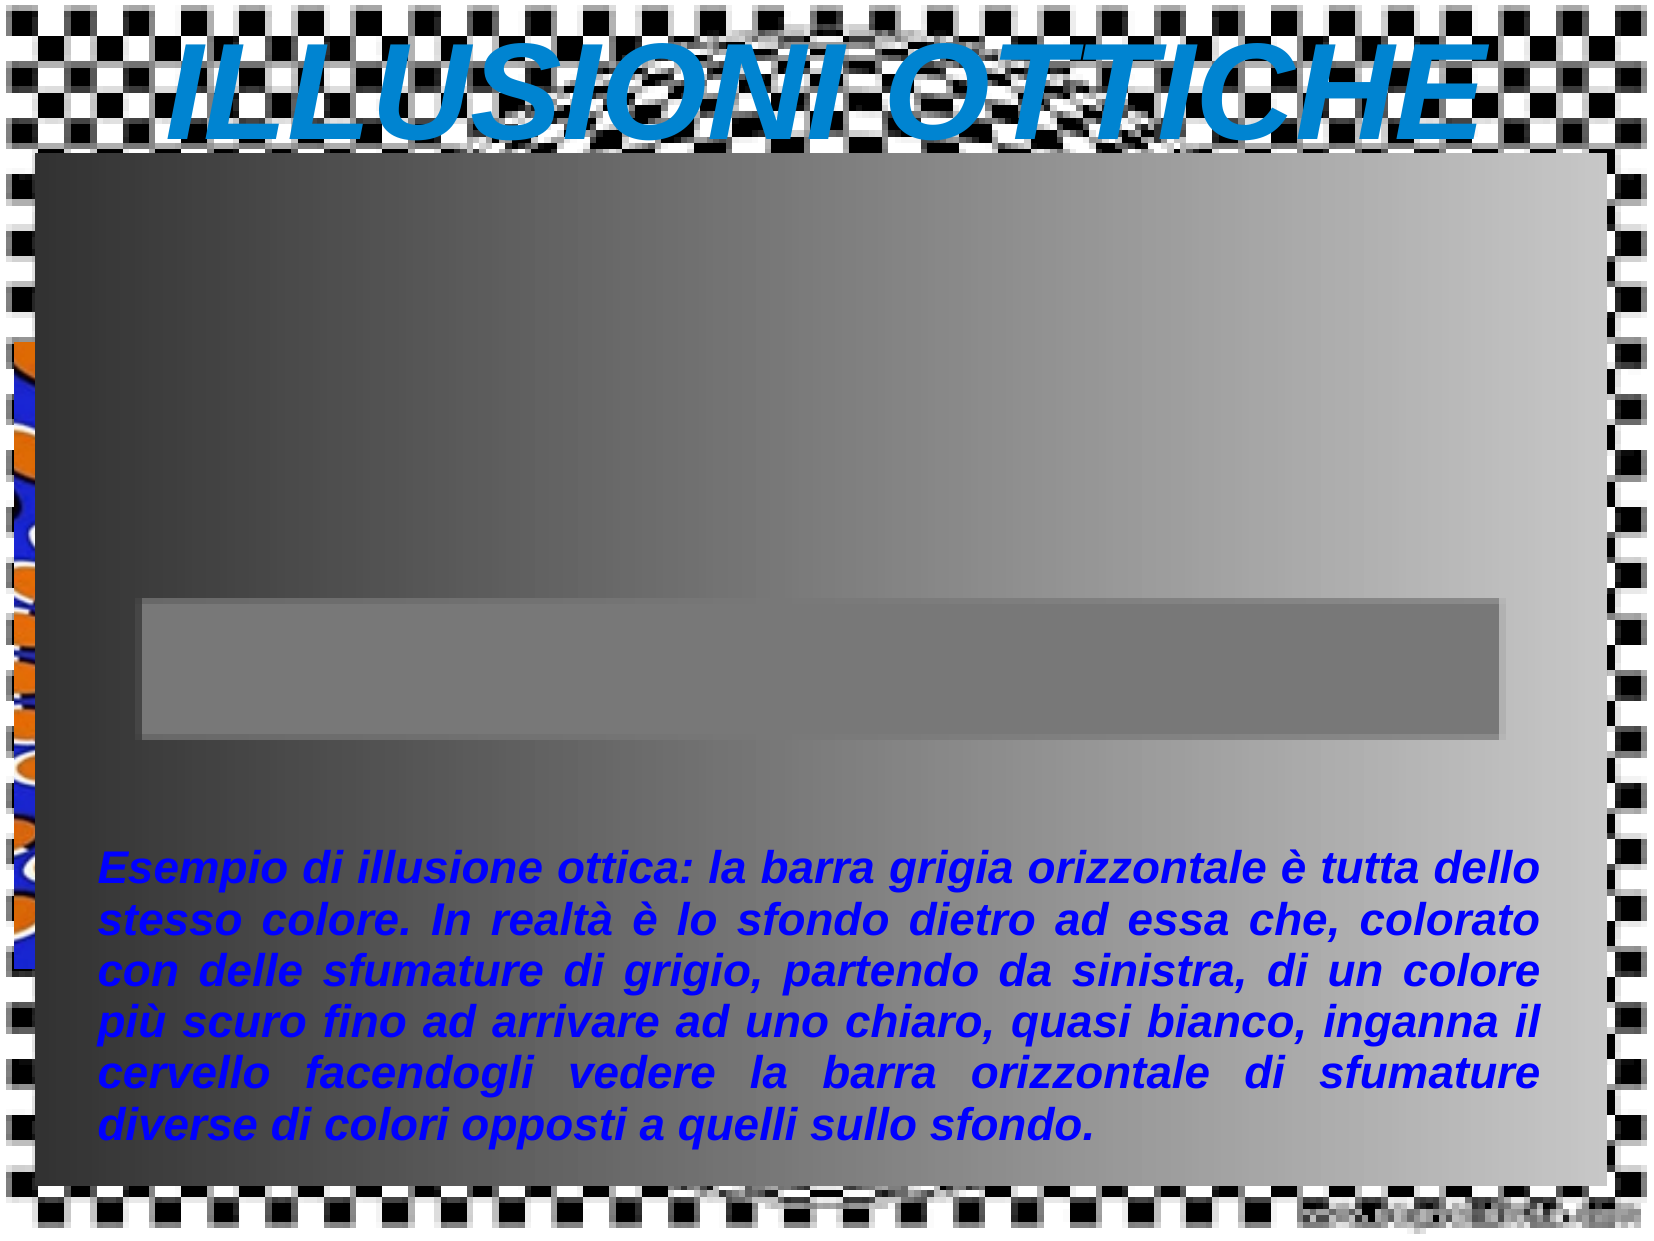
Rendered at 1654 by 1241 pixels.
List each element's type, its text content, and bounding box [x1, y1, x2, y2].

text_box Esempio di illusione ottica: la barra grigia orizzontale è tutta dello stesso colore. In realtà è lo sfondo dietro ad essa che, colorato con delle sfumature di grigio, partendo da sinistra, di un colore più scuro fino ad arrivare ad uno chiaro, quasi bianco, inganna il cervello facendogli vedere la barra orizzontale di sfumature diverse di colori opposti a quelli sullo sfondo. [82, 835, 1560, 1158]
picture [0, 0, 1654, 1241]
title ILLUSIONI OTTICHE [82, 0, 1571, 153]
